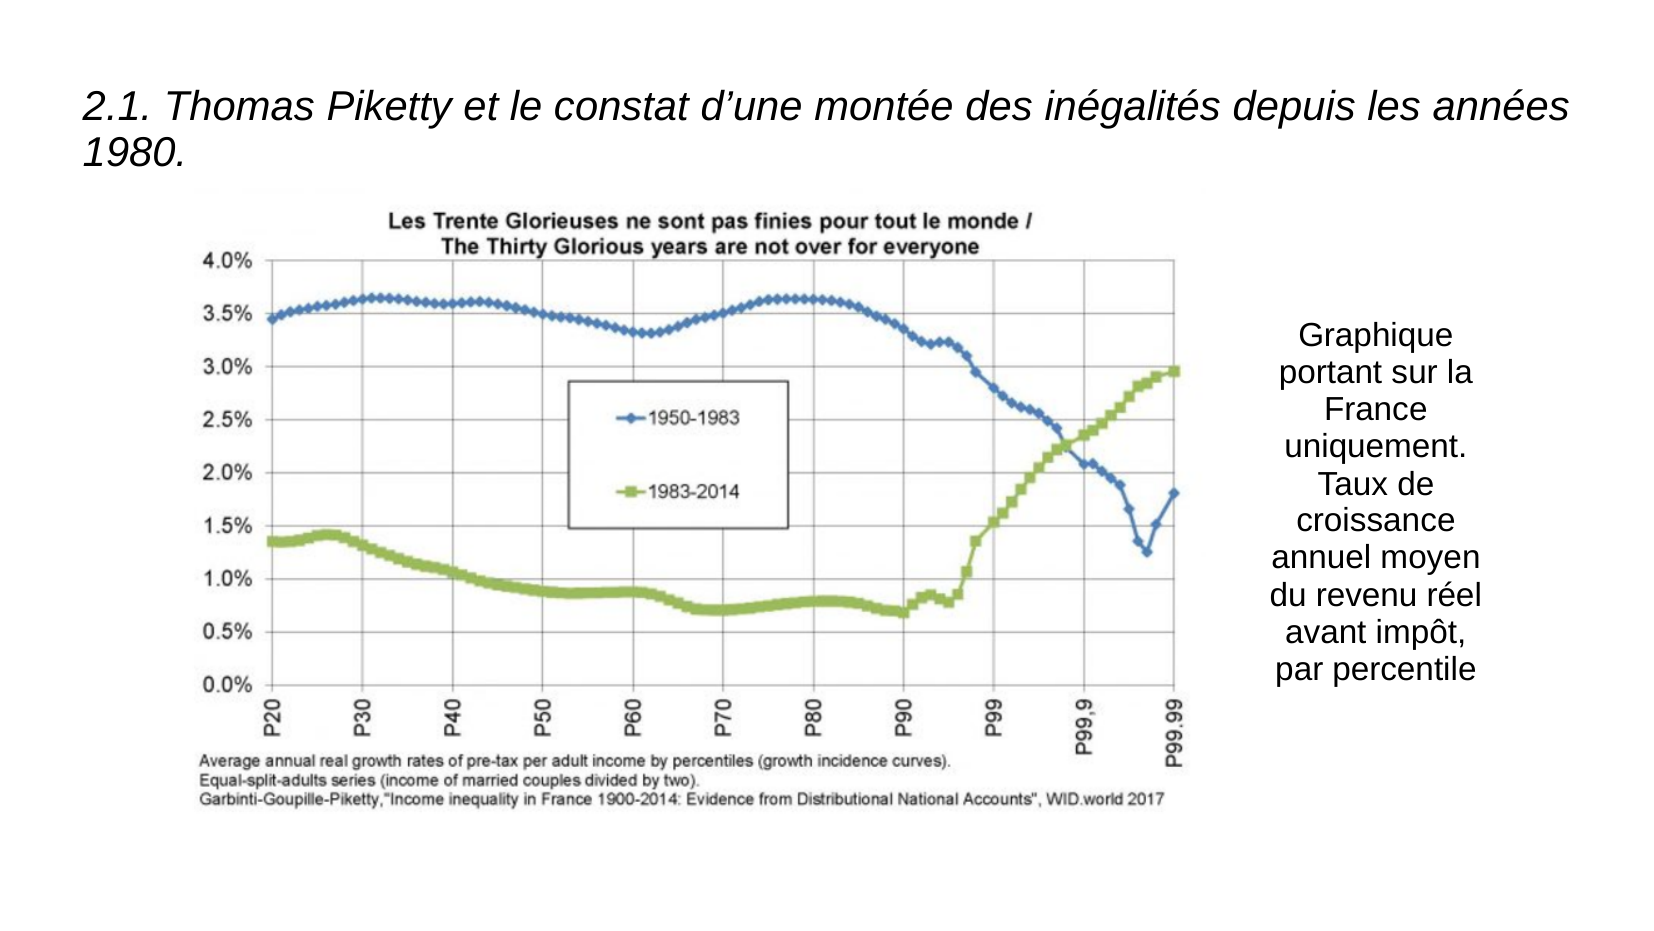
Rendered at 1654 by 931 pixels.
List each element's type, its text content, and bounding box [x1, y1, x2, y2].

list 2.1. Thomas Piketty et le constat d’une montée des inégalités depuis les années 1980. [82, 82, 1571, 910]
picture [188, 188, 1206, 827]
text_box Graphique portant sur la France uniquement. Taux de croissance annuel moyen du revenu réel avant impôt, par percentile [1251, 377, 1501, 626]
